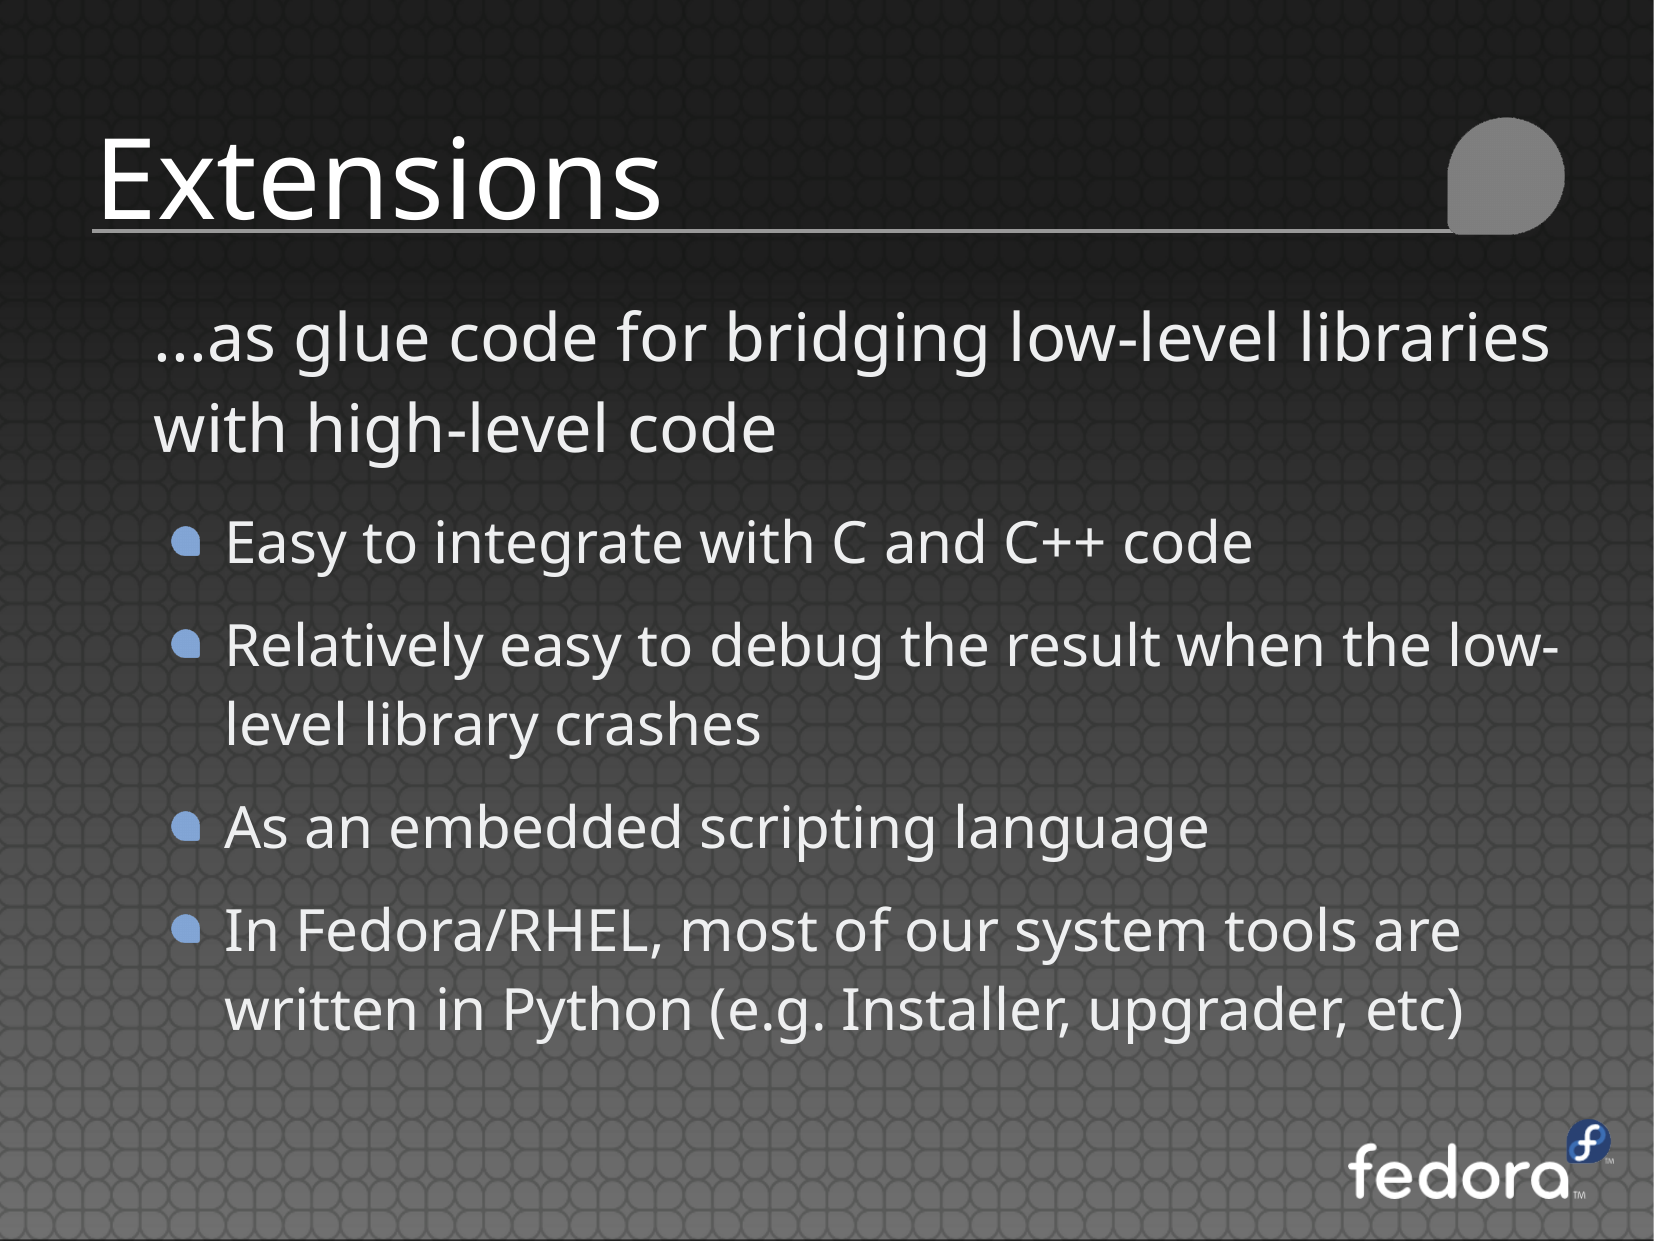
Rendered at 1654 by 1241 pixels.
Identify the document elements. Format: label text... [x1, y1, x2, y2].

picture [0, 0, 1654, 1241]
list ...as glue code for bridging low-level libraries with high-level code Easy to integrate with C and C++ code Relatively easy to debug the result when the low-level library crashes As an embedded scripting language In Fedora/RHEL, most of our system tools are written in Python (e.g. Installer, upgrader, etc) [82, 290, 1571, 1094]
title Extensions [94, 100, 1426, 251]
